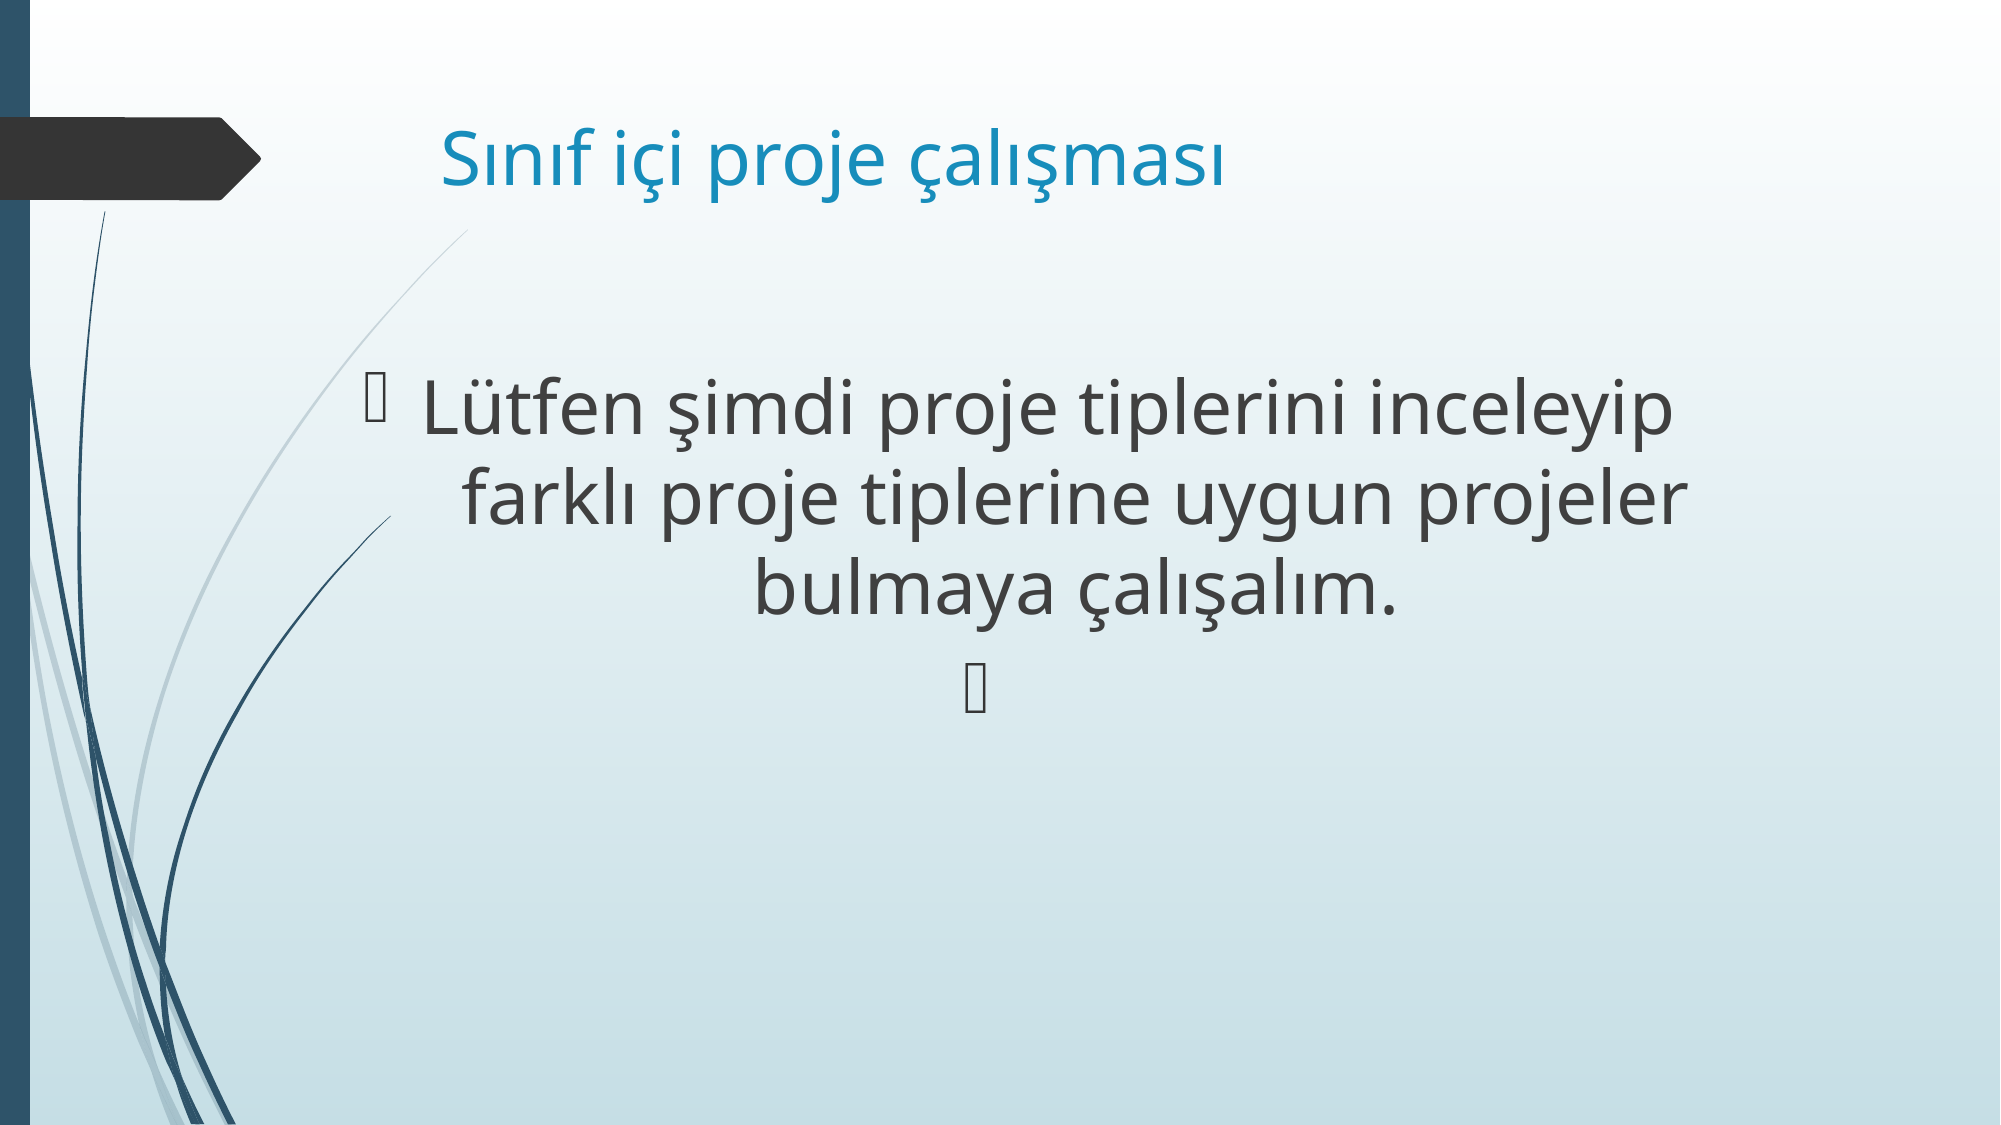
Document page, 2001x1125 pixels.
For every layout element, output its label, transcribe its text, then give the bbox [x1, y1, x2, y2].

title Sınıf içi proje çalışması [425, 102, 1888, 313]
list Lütfen şimdi proje tiplerini inceleyip farklı proje tiplerine uygun projeler bulmaya çalışalım. [288, 352, 1752, 972]
